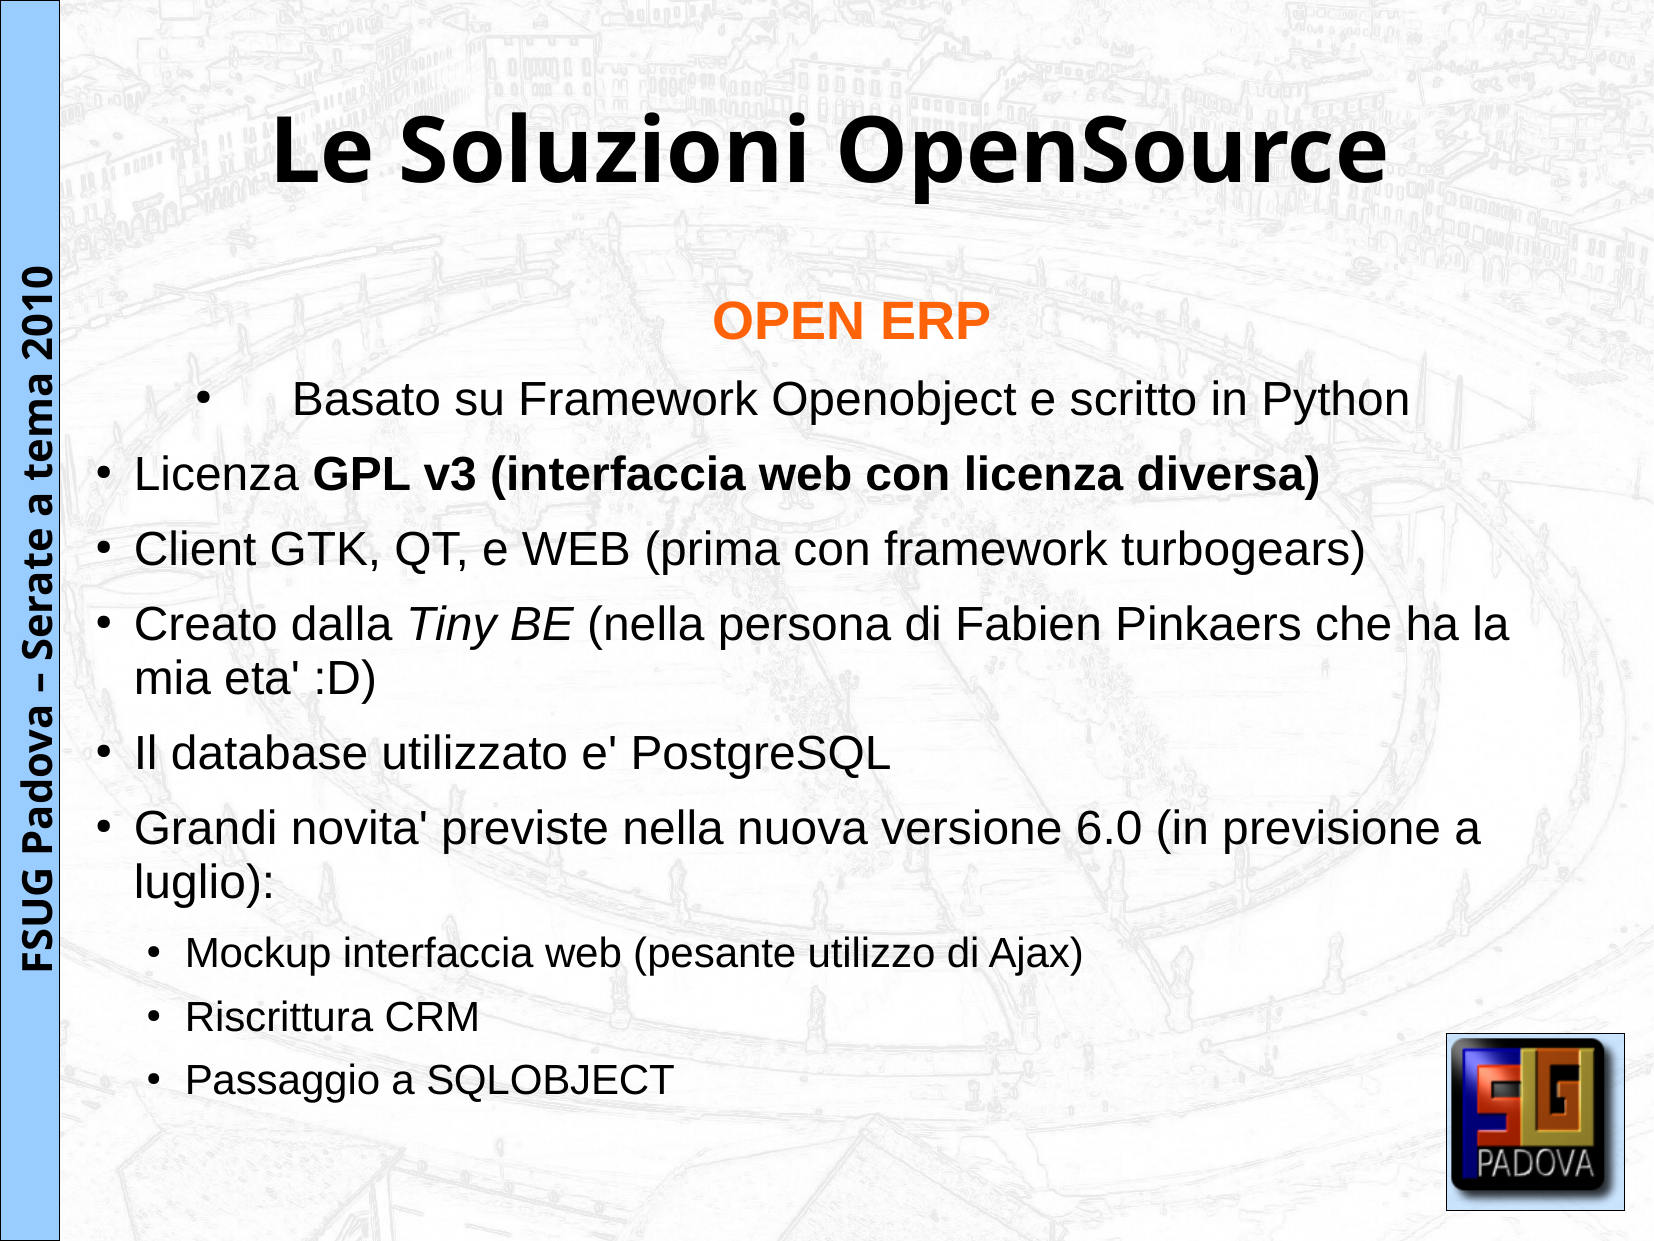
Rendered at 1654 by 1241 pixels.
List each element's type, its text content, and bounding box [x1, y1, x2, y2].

picture [60, 0, 1654, 1241]
list OPEN ERP Basato su Framework Openobject e scritto in Python Licenza GPL v3 (interfaccia web con licenza diversa) Client GTK, QT, e WEB (prima con framework turbogears) Creato dalla Tiny BE (nella persona di Fabien Pinkaers che ha la mia eta' :D) Il database utilizzato e' PostgreSQL Grandi novita' previste nella nuova versione 6.0 (in previsione a luglio): Mockup interfaccia web (pesante utilizzo di Ajax) Riscrittura CRM Passaggio a SQLOBJECT [82, 290, 1571, 1109]
title Le Soluzioni OpenSource [88, 56, 1571, 237]
text_box FSUG Padova – Serate a tema 2010 [0, 0, 60, 1241]
